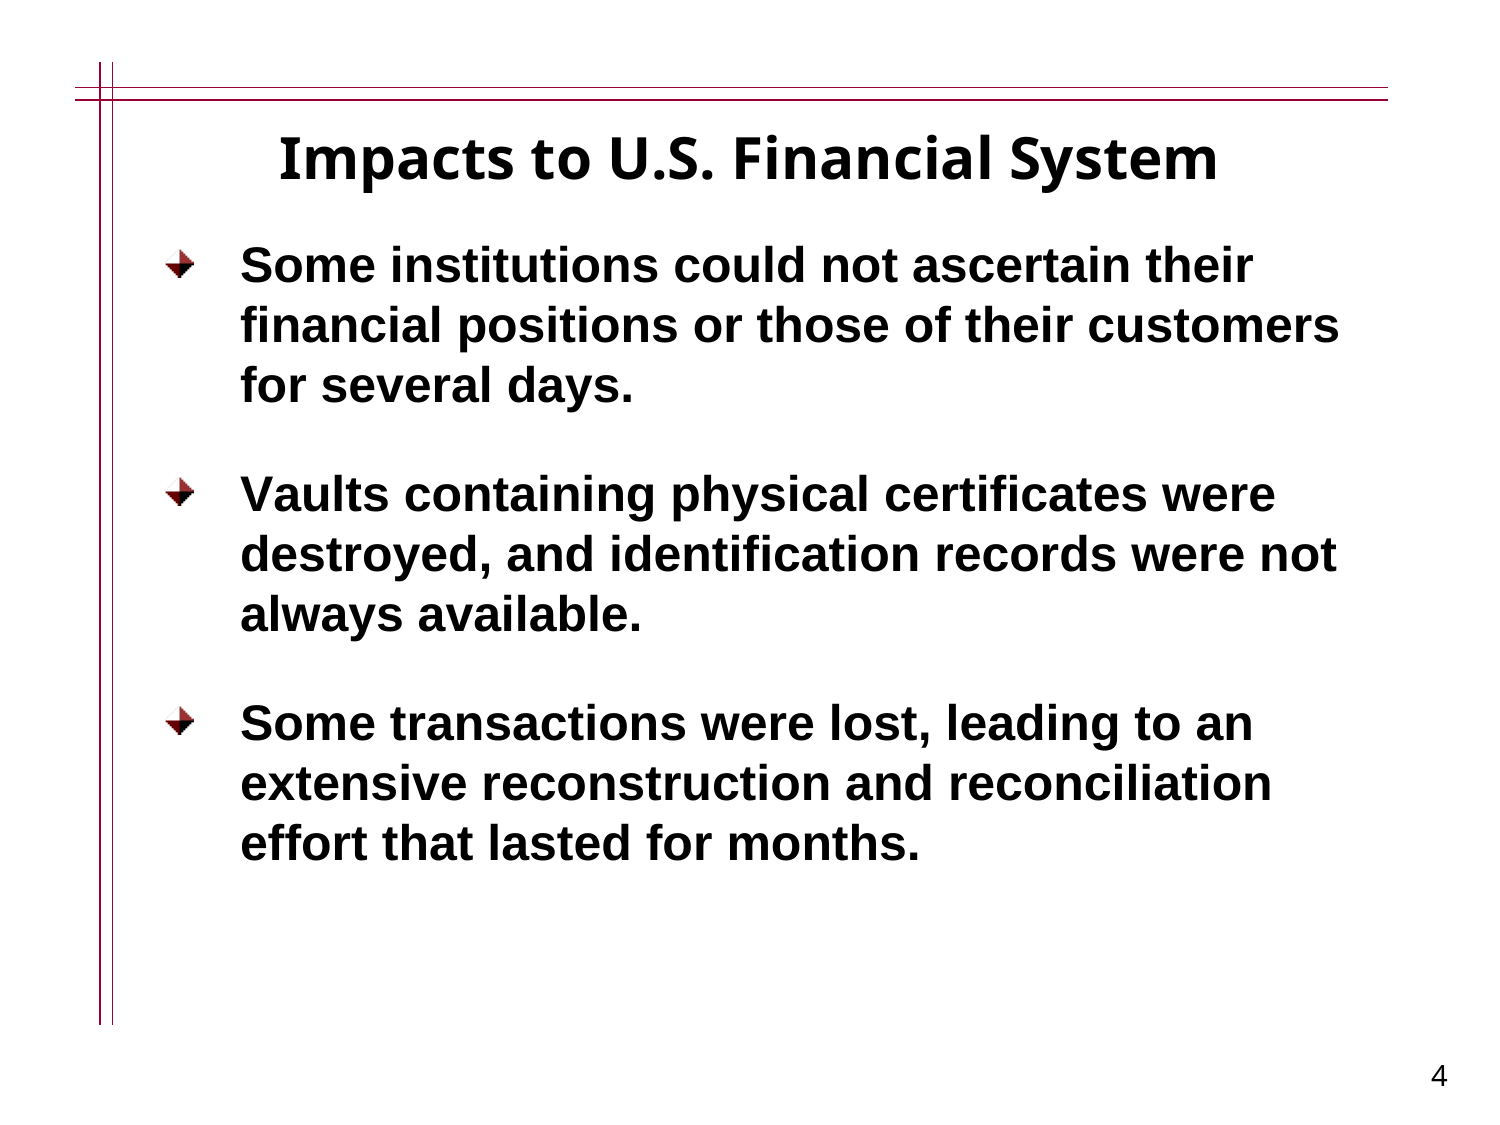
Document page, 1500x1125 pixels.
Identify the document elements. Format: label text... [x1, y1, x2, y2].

picture [164, 248, 194, 278]
text_box Some institutions could not ascertain their financial positions or those of their customers for several days. Vaults containing physical certificates were destroyed, and identification records were not always available. Some transactions were lost, leading to an extensive reconstruction and reconciliation effort that lasted for months. [149, 224, 1388, 988]
title Impacts to U.S. Financial System [137, 112, 1363, 201]
picture [164, 705, 194, 735]
picture [164, 476, 194, 506]
